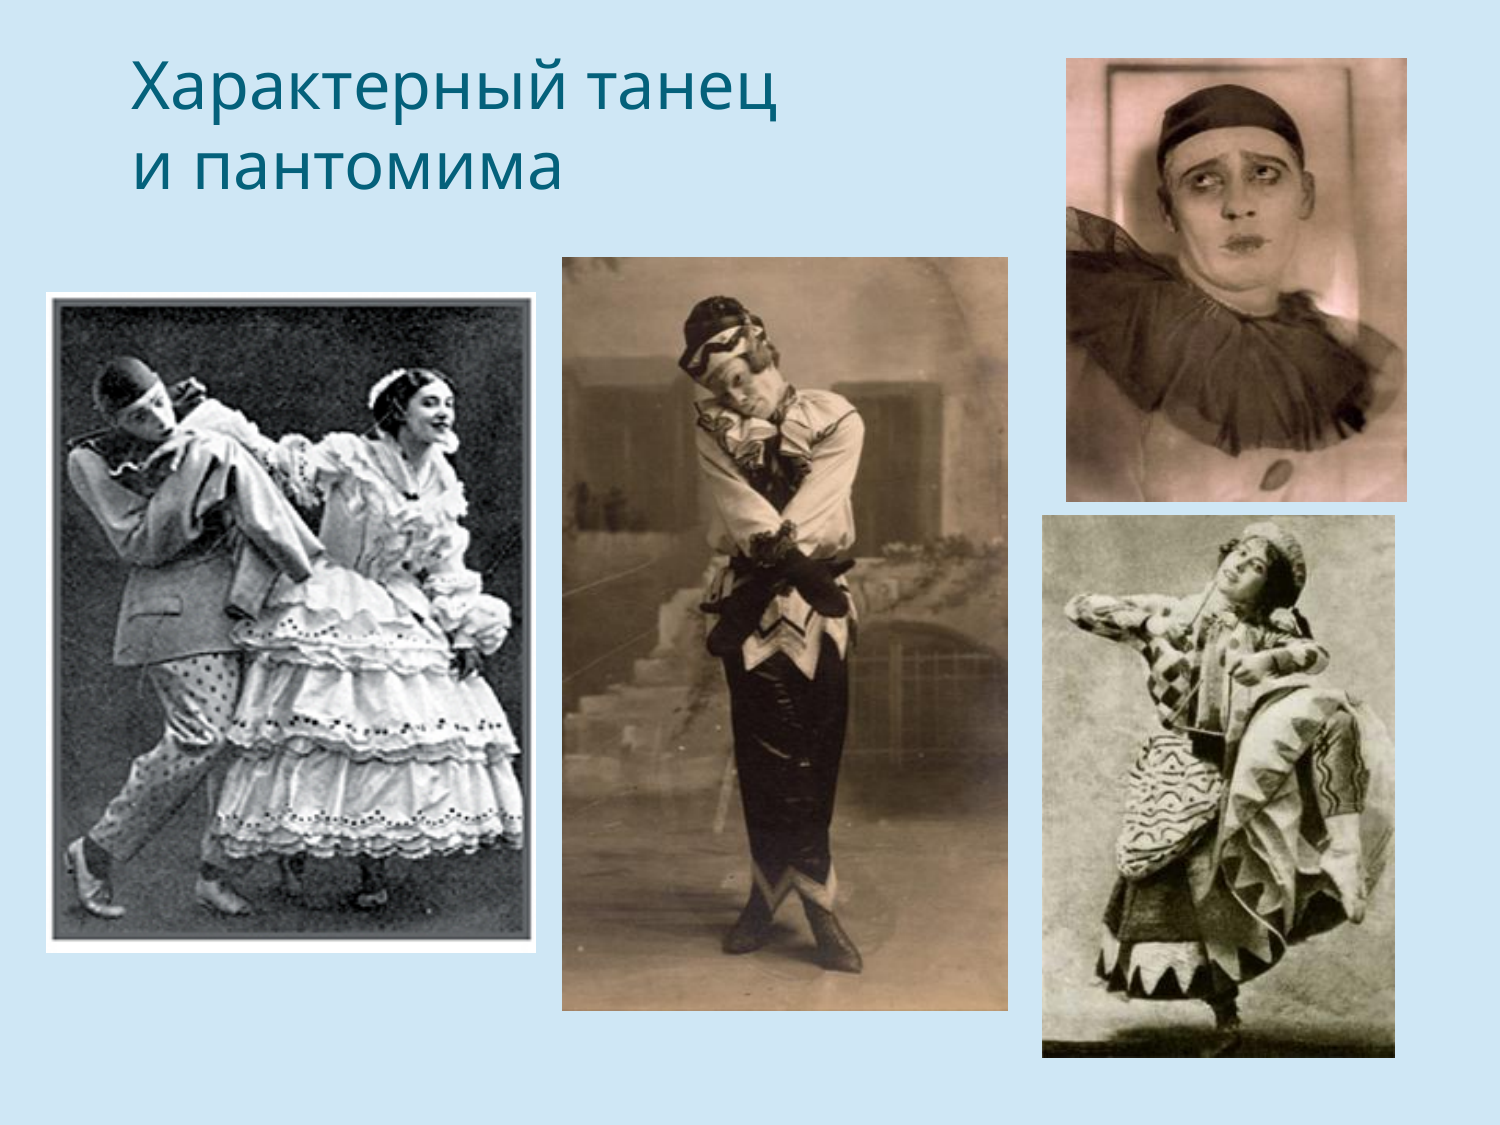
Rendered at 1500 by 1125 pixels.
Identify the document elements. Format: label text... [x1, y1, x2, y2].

picture [1066, 58, 1407, 502]
picture [46, 292, 536, 953]
picture [1042, 515, 1395, 1058]
picture [562, 257, 1008, 1011]
title Характерный танец и пантомима [117, 35, 856, 153]
